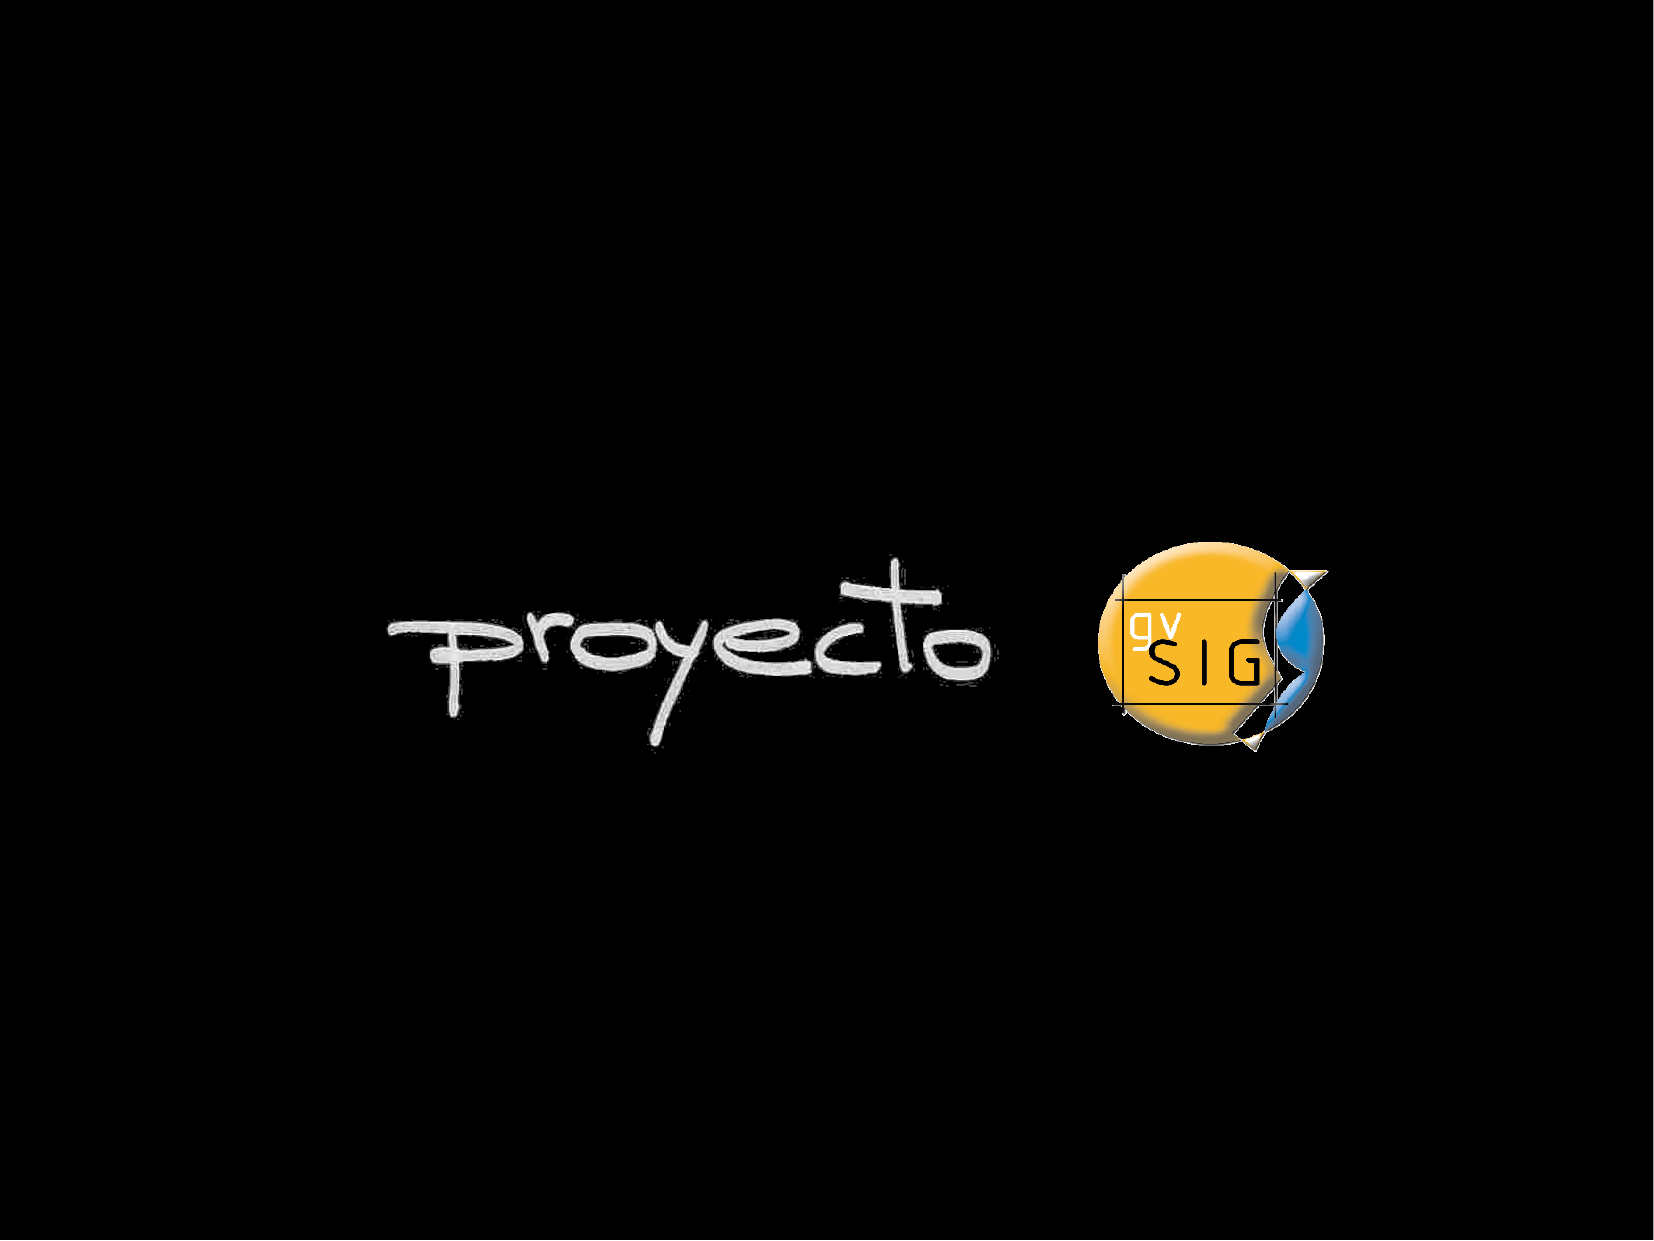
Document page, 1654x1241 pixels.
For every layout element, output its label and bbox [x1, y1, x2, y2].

picture [339, 542, 1035, 768]
picture [1093, 539, 1329, 753]
